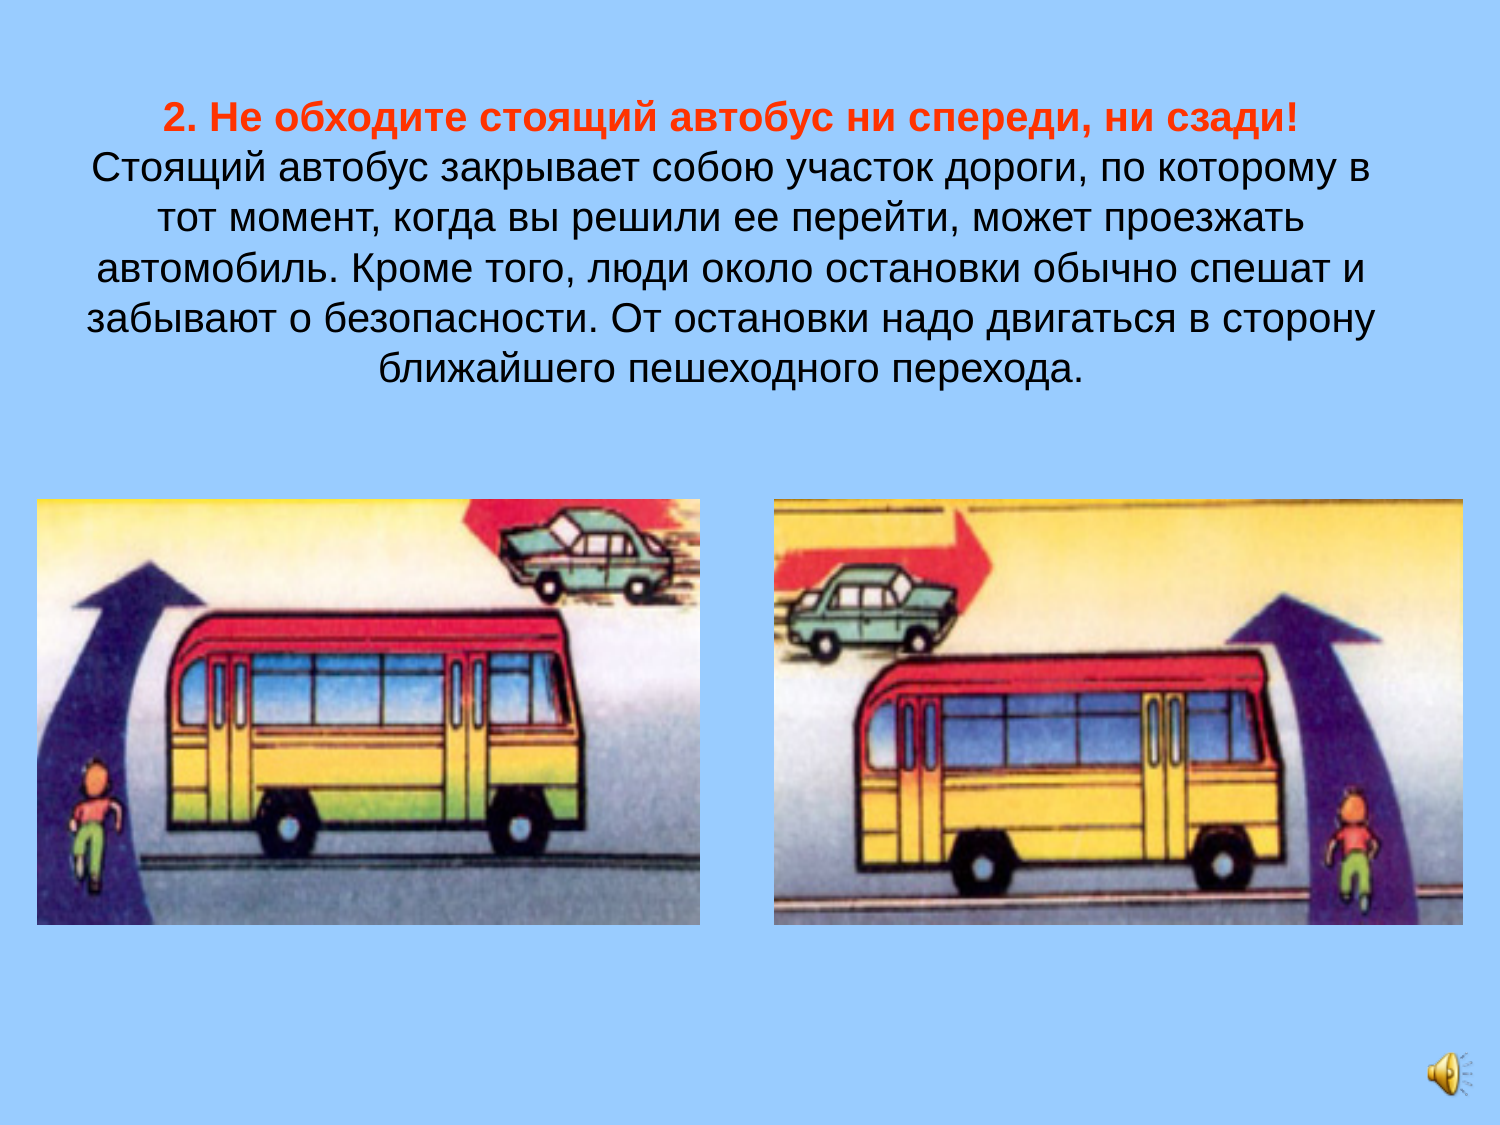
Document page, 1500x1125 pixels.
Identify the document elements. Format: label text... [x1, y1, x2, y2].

picture [1426, 1051, 1477, 1102]
picture [774, 499, 1463, 925]
picture [37, 499, 700, 925]
text_box 2. Не обходите стоящий автобус ни спереди, ни сзади! Стоящий автобус закрывает собою участок дороги, по которому в тот момент, когда вы решили ее перейти, может проезжать автомобиль. Кроме того, люди около остановки обычно спешат и забывают о безопасности. От остановки надо двигаться в сторону ближайшего пешеходного перехода. [49, 82, 1413, 398]
